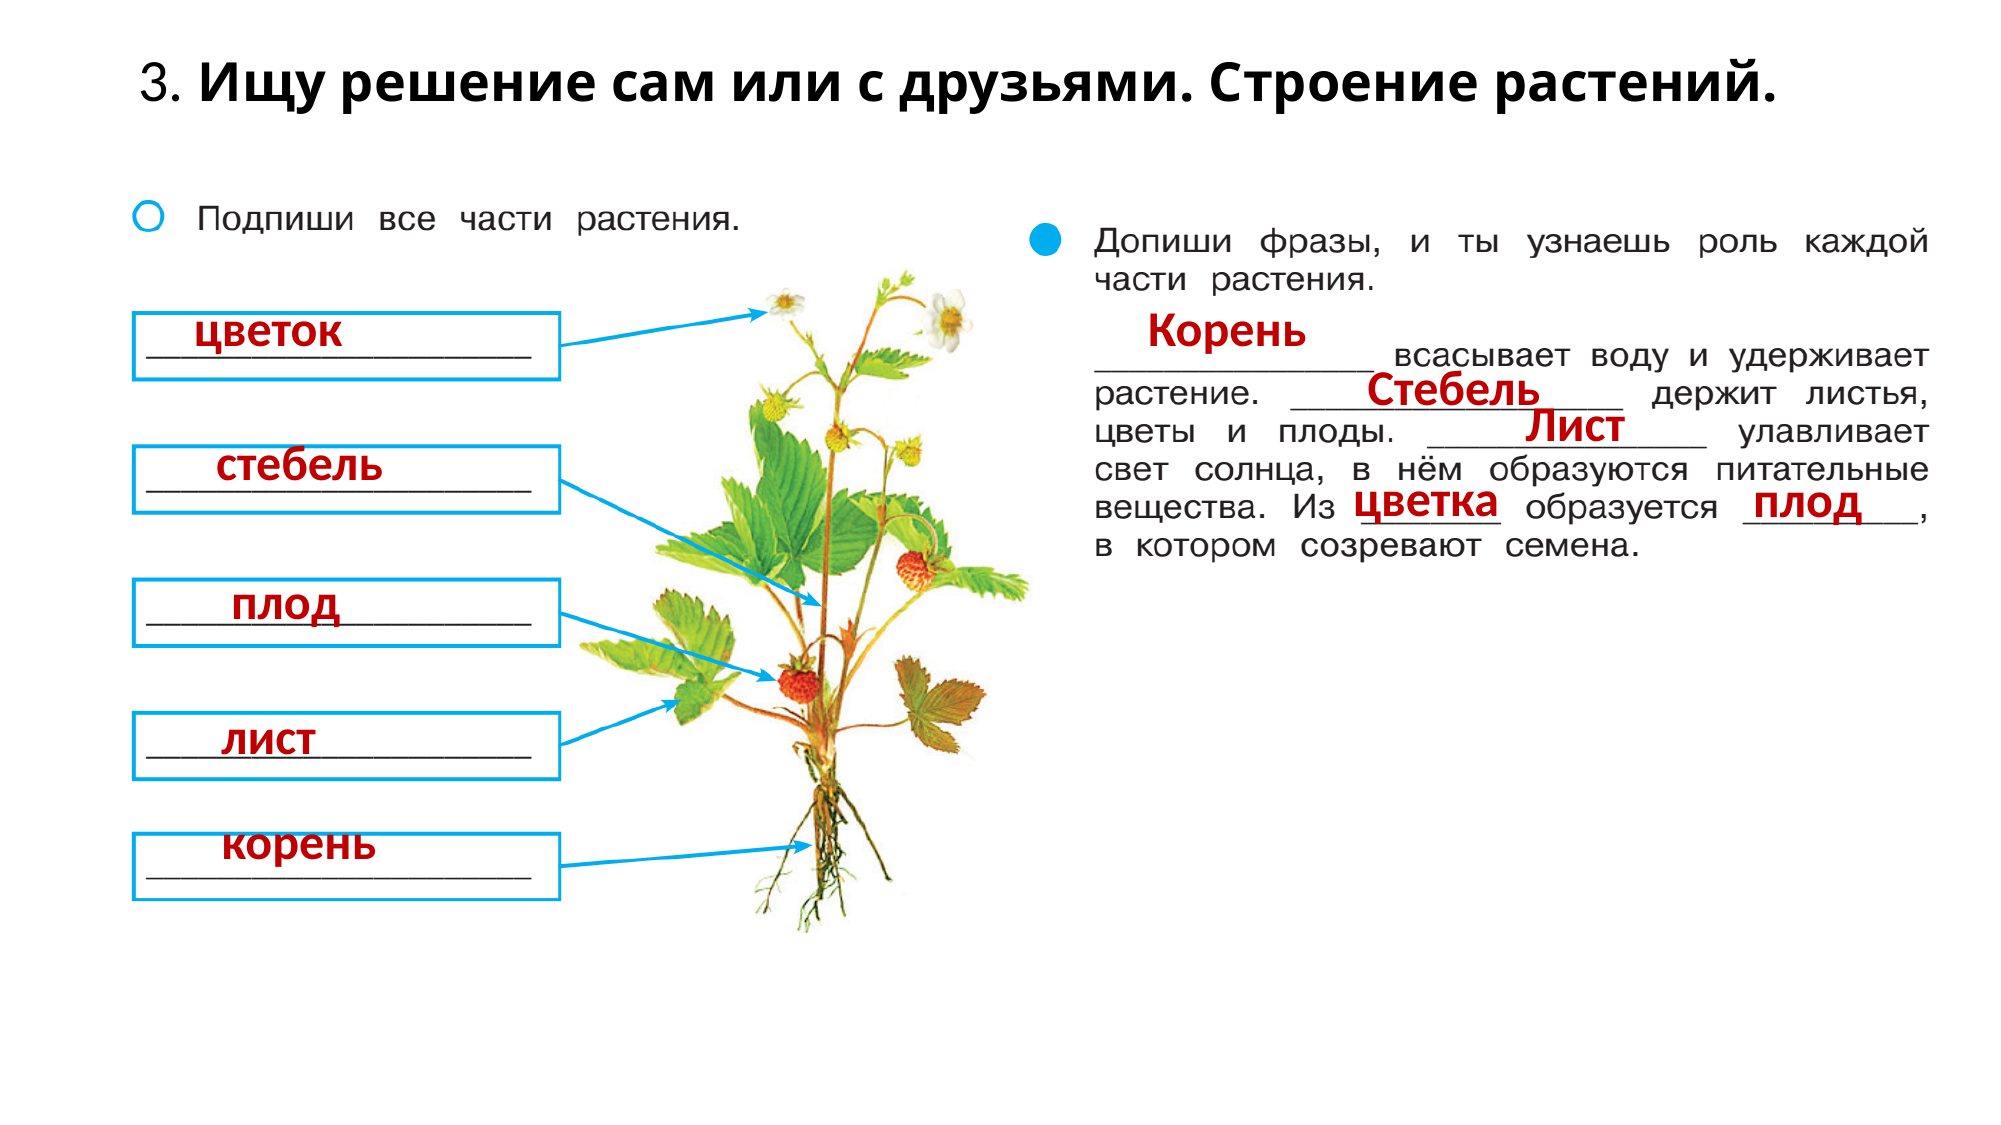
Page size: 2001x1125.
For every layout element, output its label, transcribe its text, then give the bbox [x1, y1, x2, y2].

text_box лист [206, 696, 427, 772]
text_box Корень [1133, 288, 1353, 364]
text_box Стебель [1352, 347, 1573, 423]
picture [102, 192, 1955, 933]
text_box плод [216, 562, 436, 638]
title 3. Ищу решение сам или с друзьями. Строение растений. [123, 38, 1849, 125]
text_box цветка [1338, 458, 1525, 534]
text_box плод [1738, 460, 1958, 535]
text_box Лист [1510, 384, 1731, 460]
text_box цветок [179, 288, 366, 364]
text_box стебель [201, 423, 421, 499]
text_box корень [206, 802, 427, 878]
